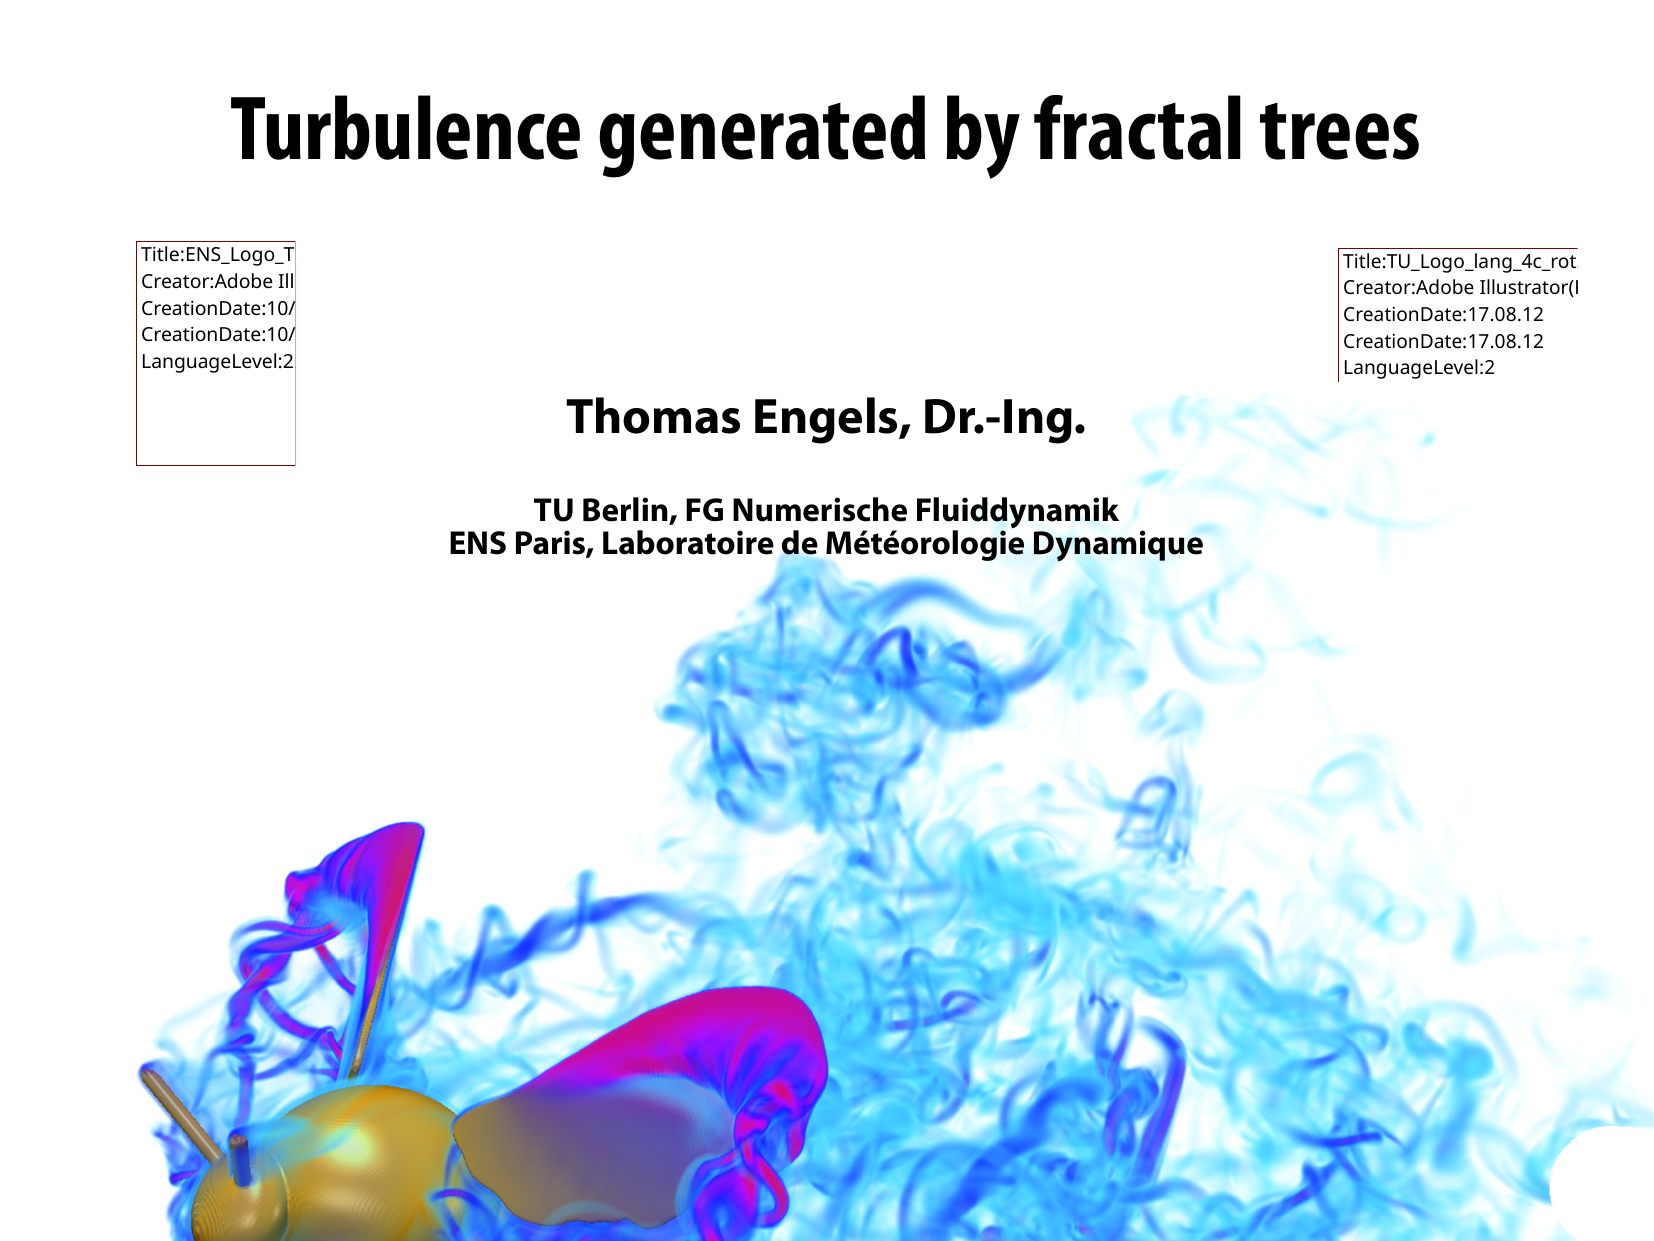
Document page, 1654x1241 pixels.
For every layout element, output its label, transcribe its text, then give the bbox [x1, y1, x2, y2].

picture [0, 856, 1654, 1241]
picture [1337, 246, 1578, 382]
title Turbulence generated by fractal trees [82, 32, 1571, 228]
picture [135, 240, 296, 466]
subtitle Thomas Engels, Dr.-Ing. TU Berlin, FG Numerische Fluiddynamik ENS Paris, Laboratoire de Météorologie Dynamique [0, 228, 1654, 856]
